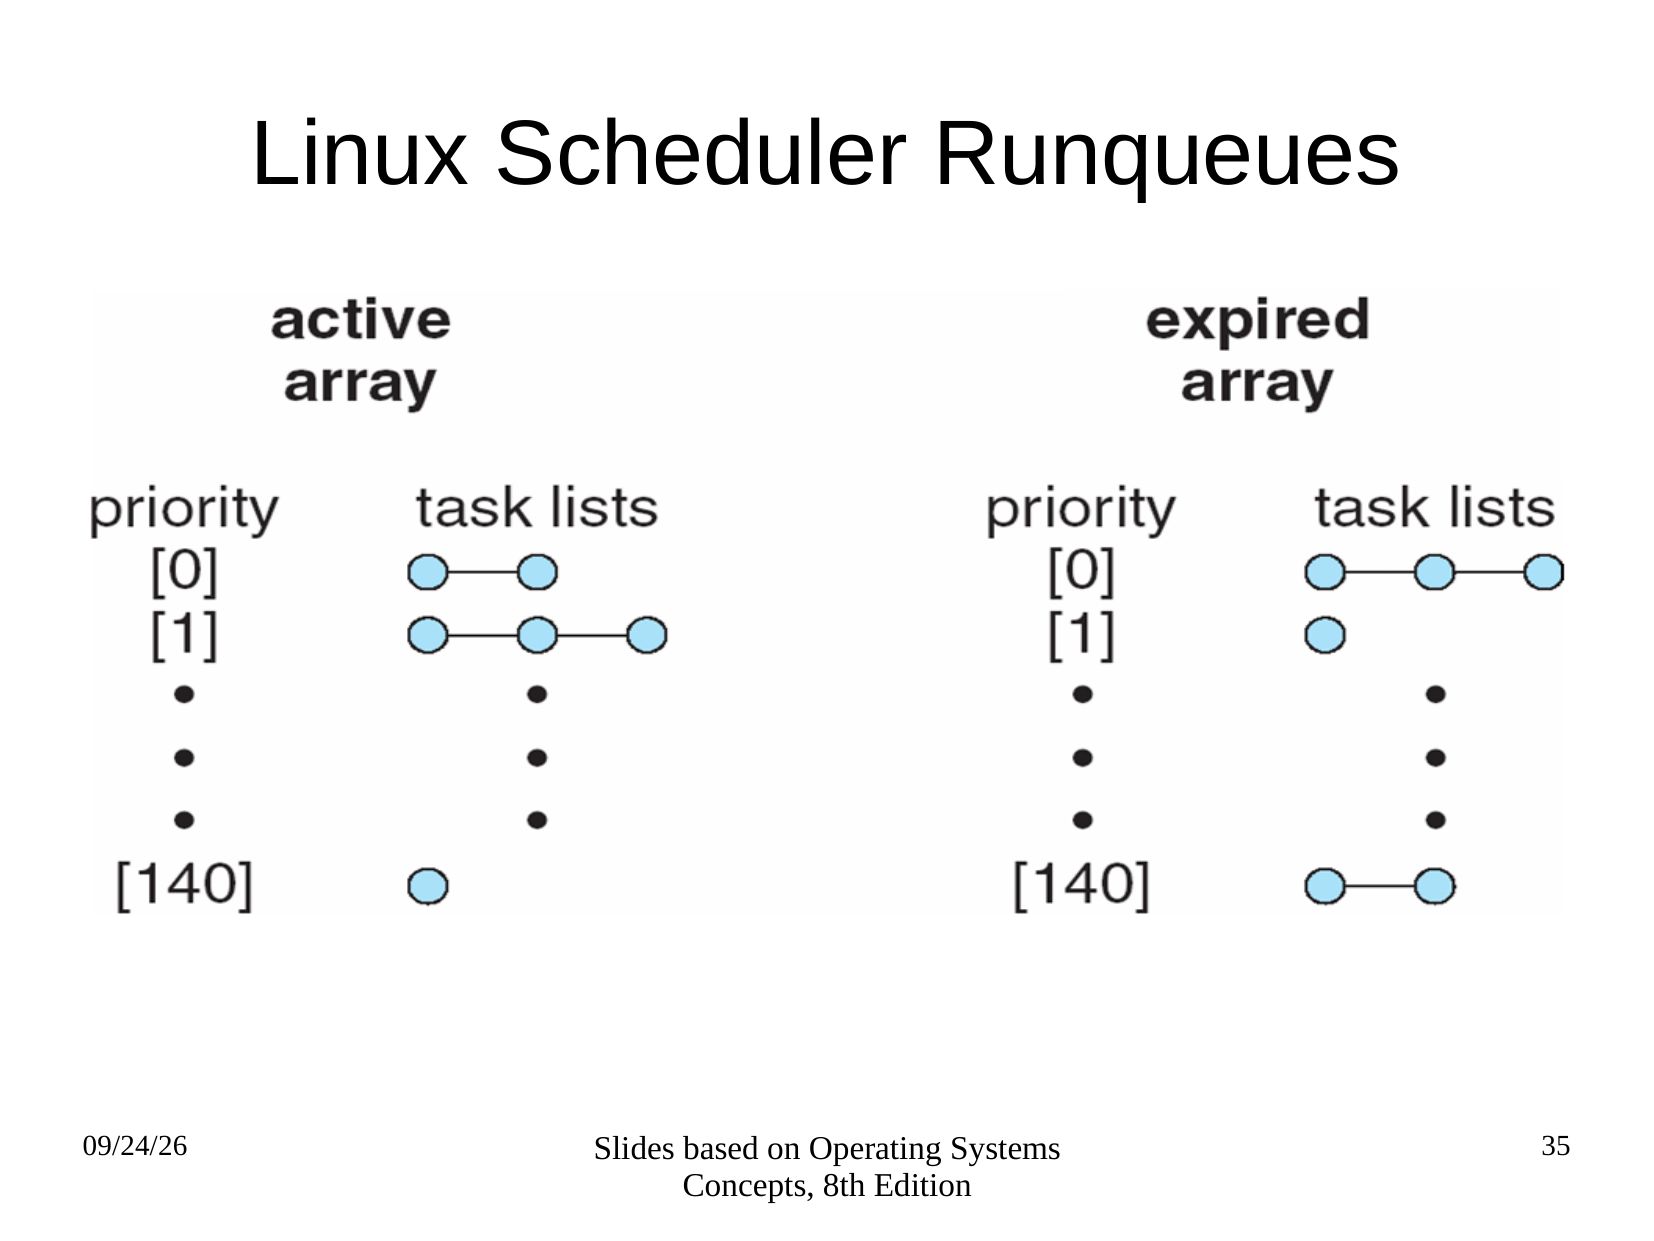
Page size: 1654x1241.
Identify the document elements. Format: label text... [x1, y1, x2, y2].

picture [90, 284, 1569, 916]
title Linux Scheduler Runqueues [82, 49, 1571, 257]
